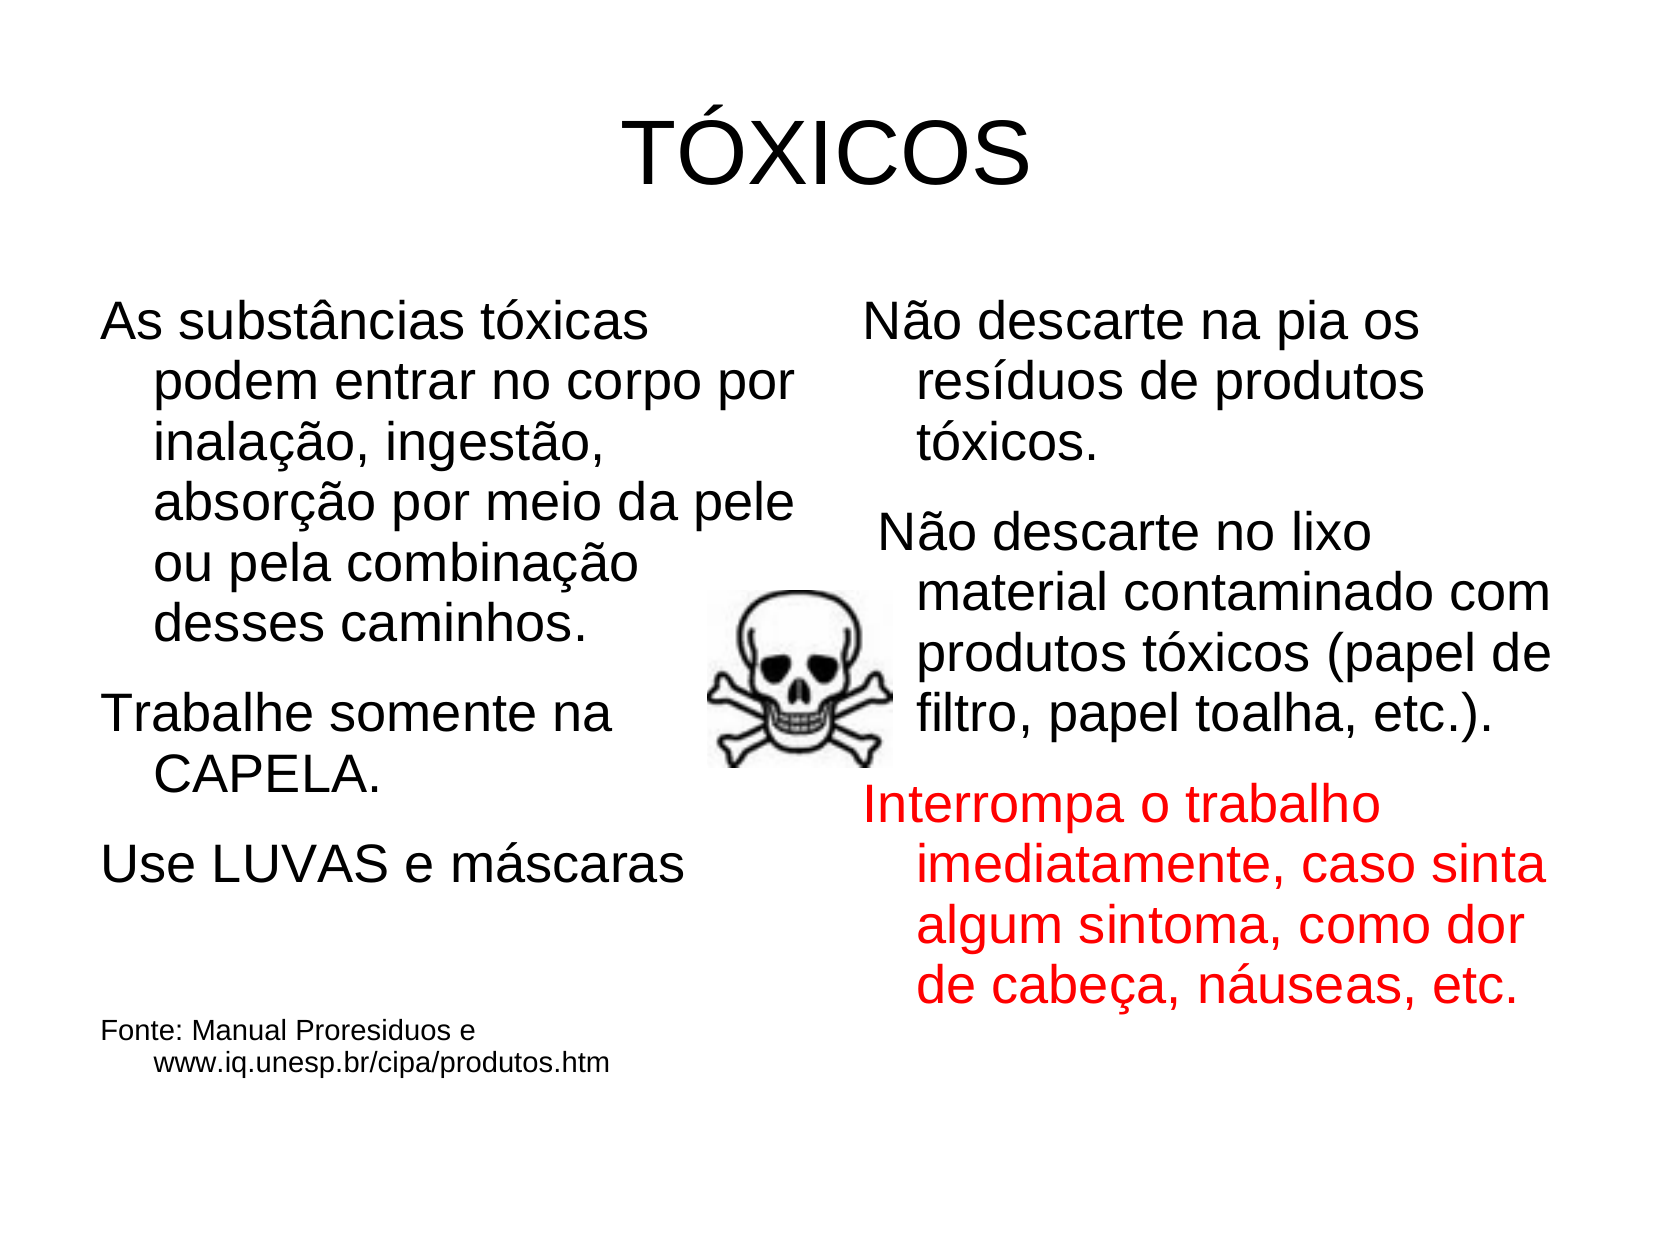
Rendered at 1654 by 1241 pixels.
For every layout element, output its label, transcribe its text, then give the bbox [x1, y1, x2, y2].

list Não descarte na pia os resíduos de produtos tóxicos. Não descarte no lixo material contaminado com produtos tóxicos (papel de filtro, papel toalha, etc.). Interrompa o trabalho imediatamente, caso sinta algum sintoma, como dor de cabeça, náuseas, etc. [845, 290, 1572, 1094]
picture [707, 590, 893, 768]
list As substâncias tóxicas podem entrar no corpo por inalação, ingestão, absorção por meio da pele ou pela combinação desses caminhos. Trabalhe somente na CAPELA. Use LUVAS e máscaras Fonte: Manual Proresiduos e www.iq.unesp.br/cipa/produtos.htm [82, 290, 809, 1109]
title TÓXICOS [82, 49, 1571, 257]
